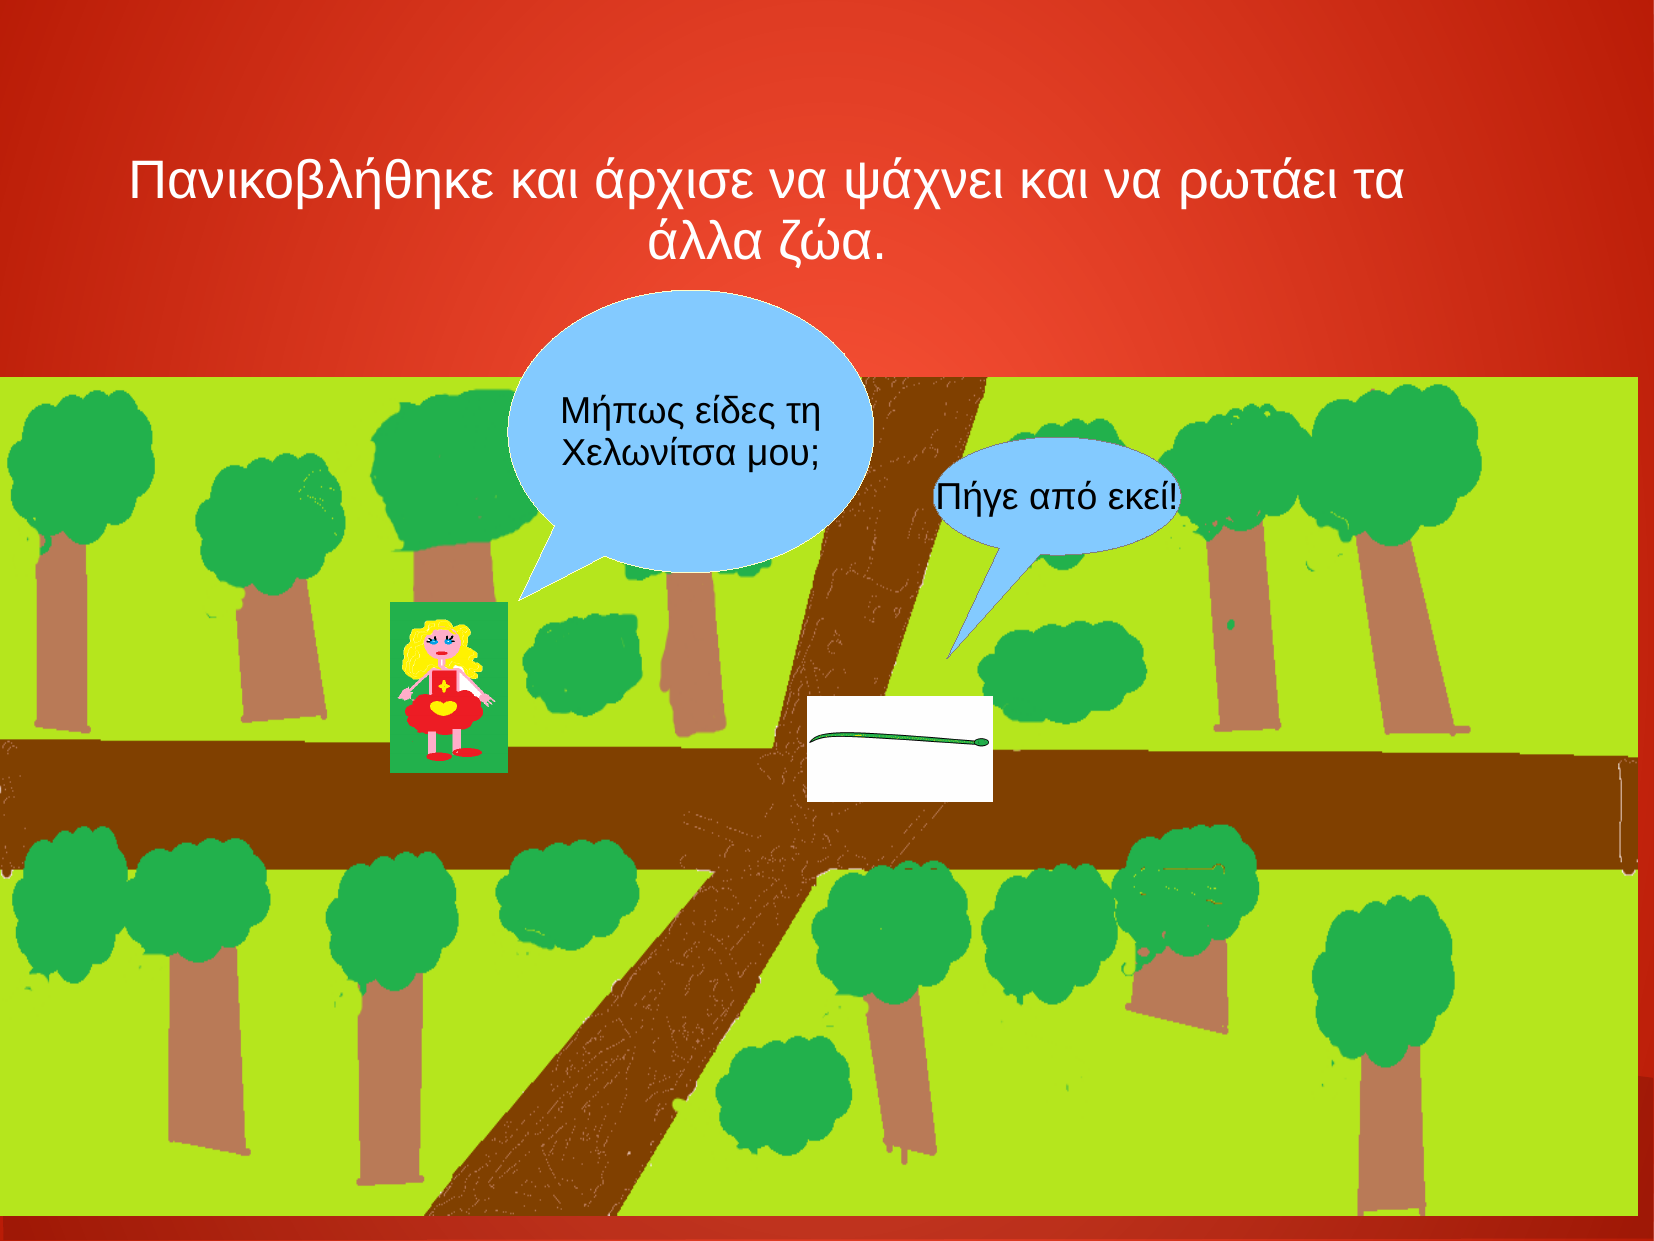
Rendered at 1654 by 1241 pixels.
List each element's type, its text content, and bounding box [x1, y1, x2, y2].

picture [0, 377, 1638, 1216]
text_box Πήγε από εκεί! [933, 437, 1182, 659]
text_box Μήπως είδες τη Χελωνίτσα μου; [507, 290, 874, 601]
title Πανικοβλήθηκε και άρχισε να ψάχνει και να ρωτάει τα άλλα ζώα. [82, 106, 1453, 314]
